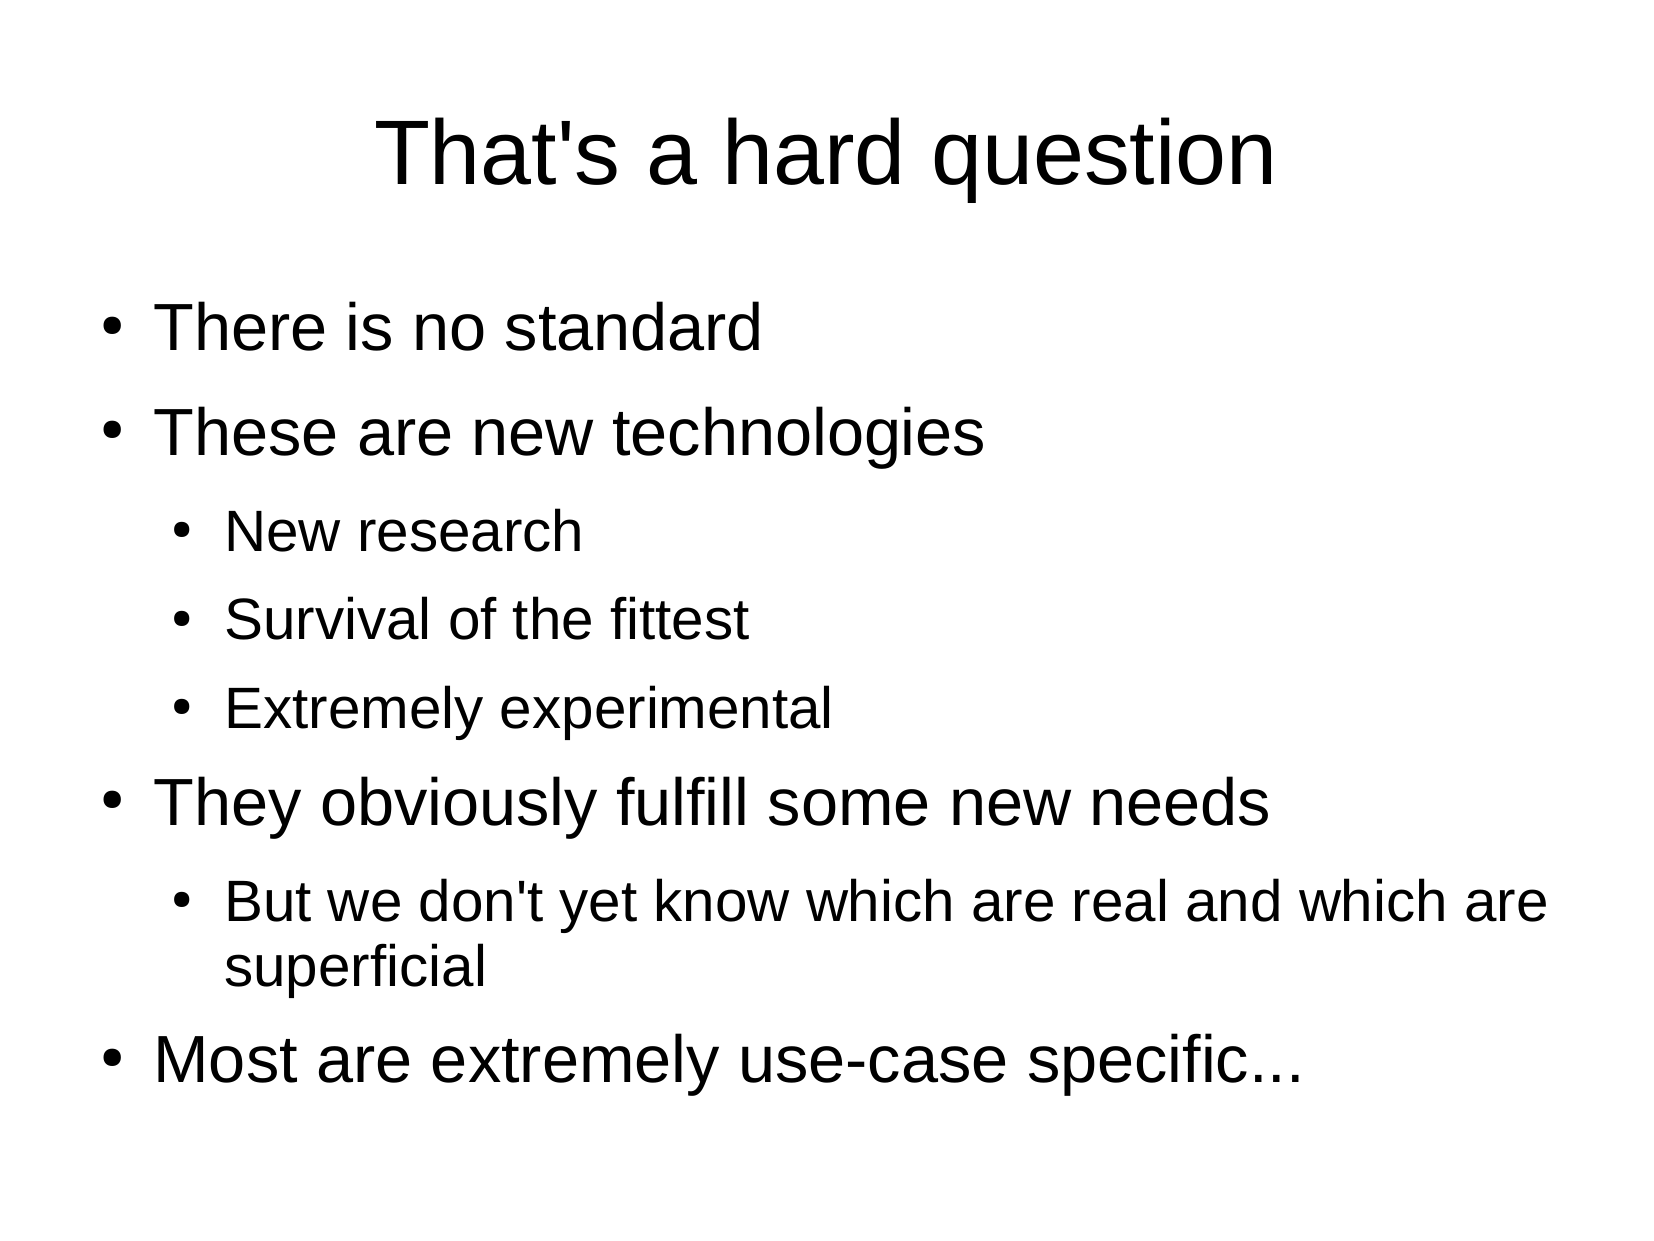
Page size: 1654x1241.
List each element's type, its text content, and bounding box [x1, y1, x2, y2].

title That's a hard question [82, 49, 1571, 257]
list There is no standard These are new technologies New research Survival of the fittest Extremely experimental They obviously fulfill some new needs But we don't yet know which are real and which are superficial Most are extremely use-case specific... [82, 290, 1571, 1109]
